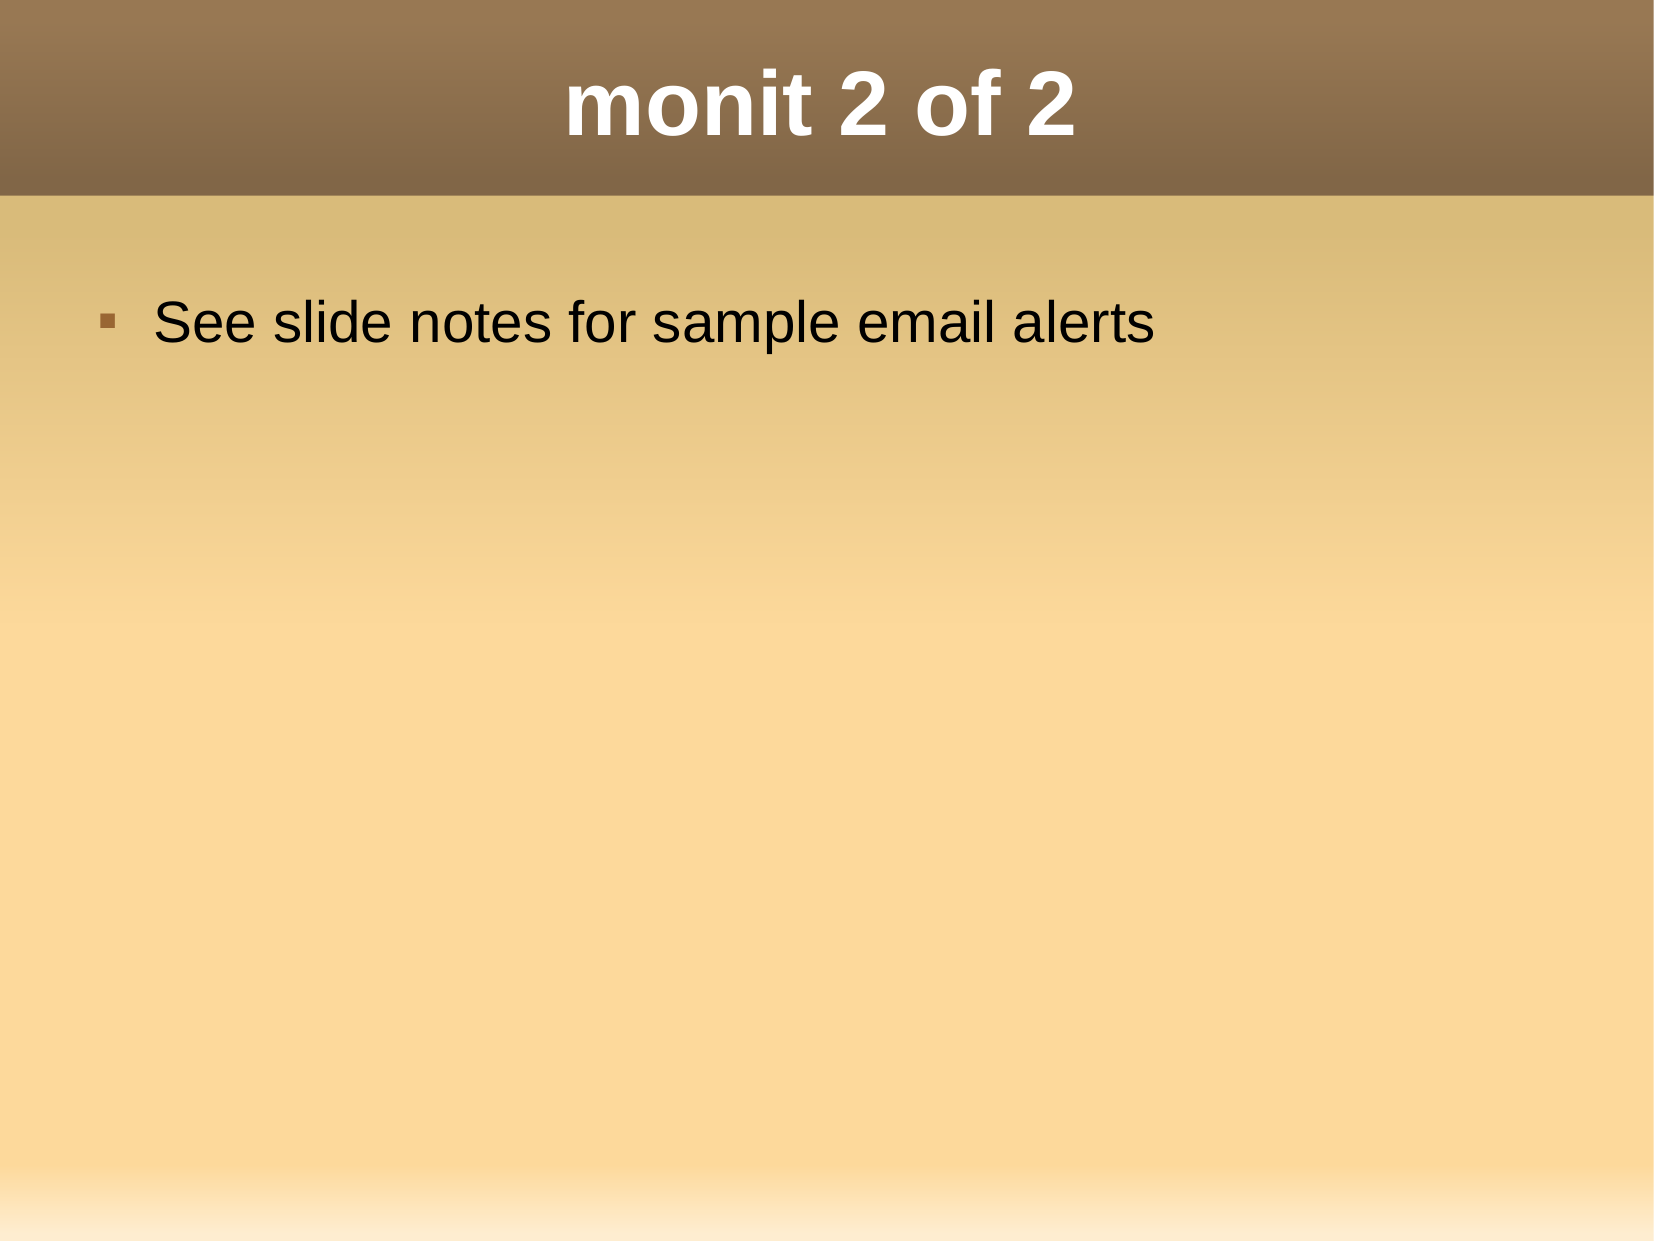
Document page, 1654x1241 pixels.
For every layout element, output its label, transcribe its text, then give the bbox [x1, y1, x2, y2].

picture [0, 0, 1654, 1241]
title monit 2 of 2 [76, 0, 1565, 208]
list See slide notes for sample email alerts [82, 290, 1571, 356]
